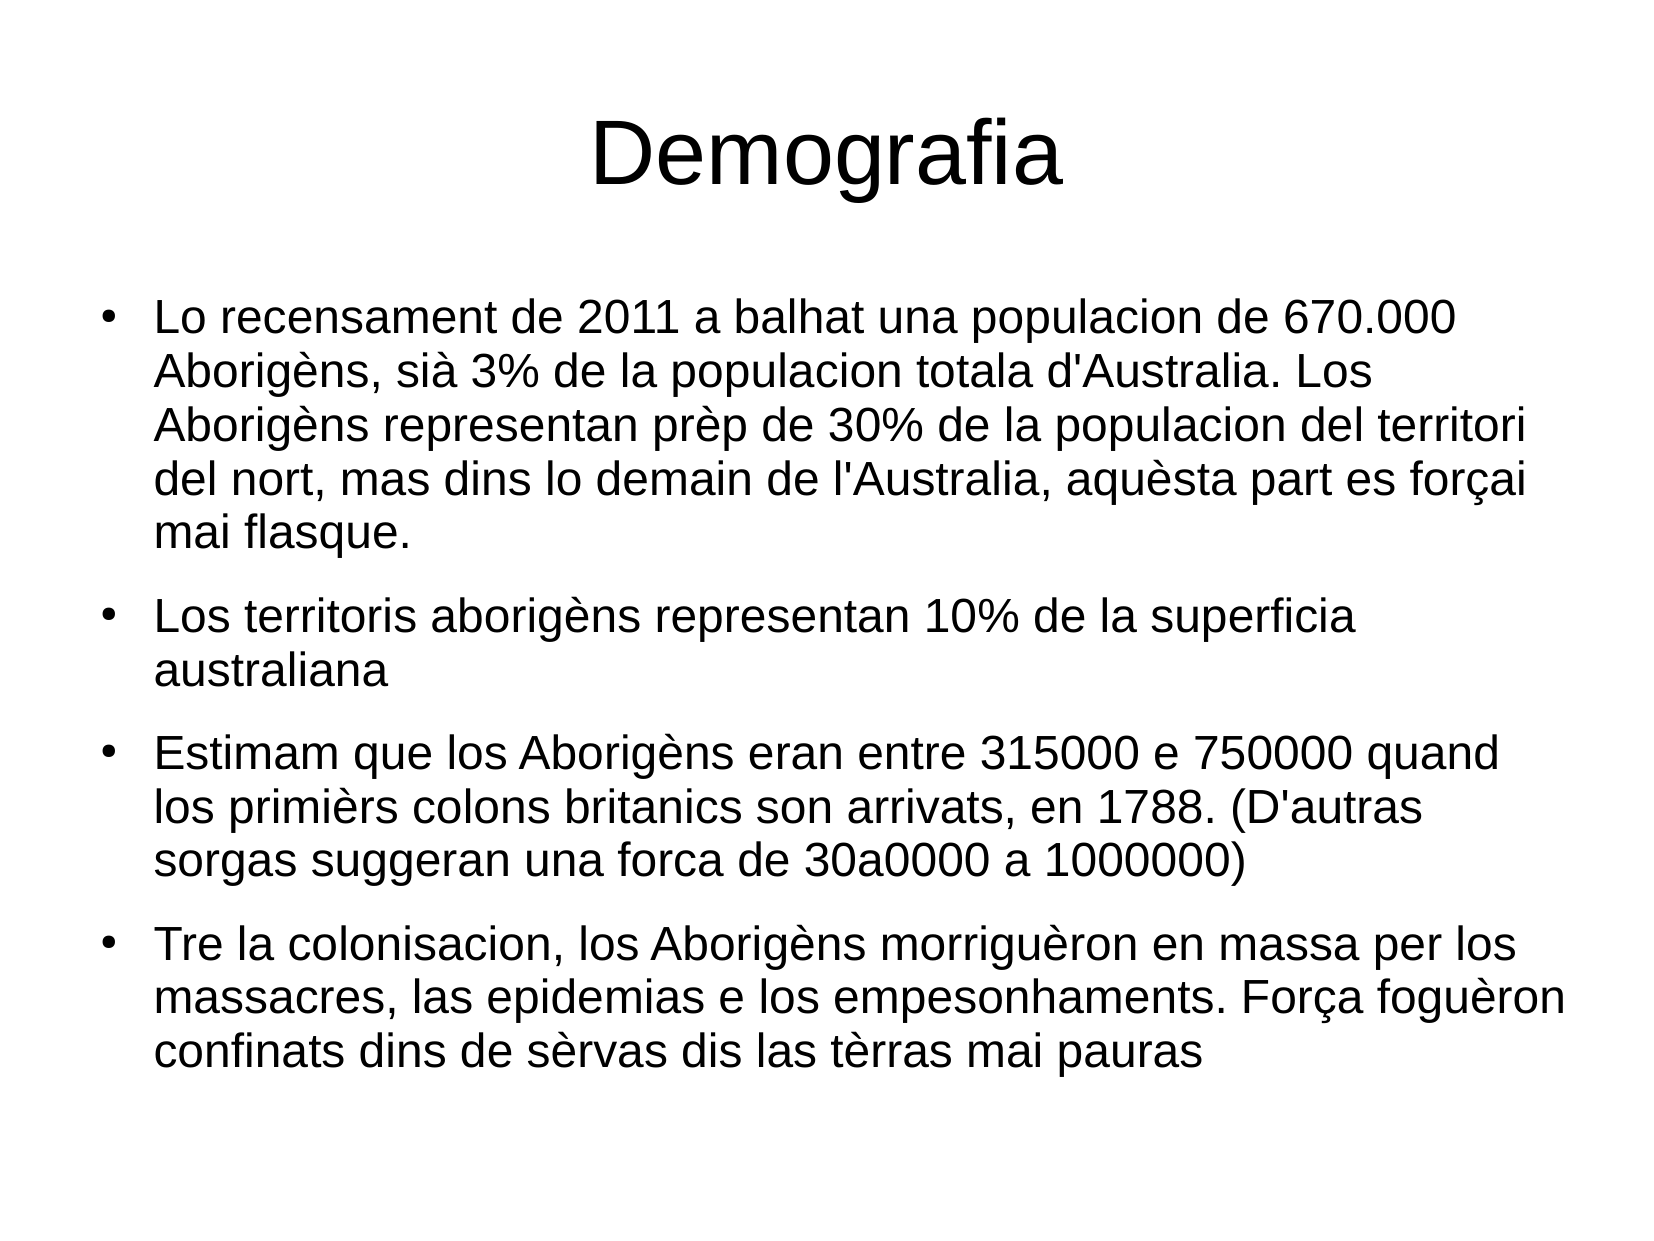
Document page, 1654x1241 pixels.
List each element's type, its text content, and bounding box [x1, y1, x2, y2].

title Demografia [82, 49, 1571, 257]
list Lo recensament de 2011 a balhat una populacion de 670.000 Aborigèns, sià 3% de la populacion totala d'Australia. Los Aborigèns representan prèp de 30% de la populacion del territori del nort, mas dins lo demain de l'Australia, aquèsta part es forçai mai flasque. Los territoris aborigèns representan 10% de la superficia australiana Estimam que los Aborigèns eran entre 315000 e 750000 quand los primièrs colons britanics son arrivats, en 1788. (D'autras sorgas suggeran una forca de 30a0000 a 1000000) Tre la colonisacion, los Aborigèns morriguèron en massa per los massacres, las epidemias e los empesonhaments. Força foguèron confinats dins de sèrvas dis las tèrras mai pauras [82, 290, 1571, 1109]
